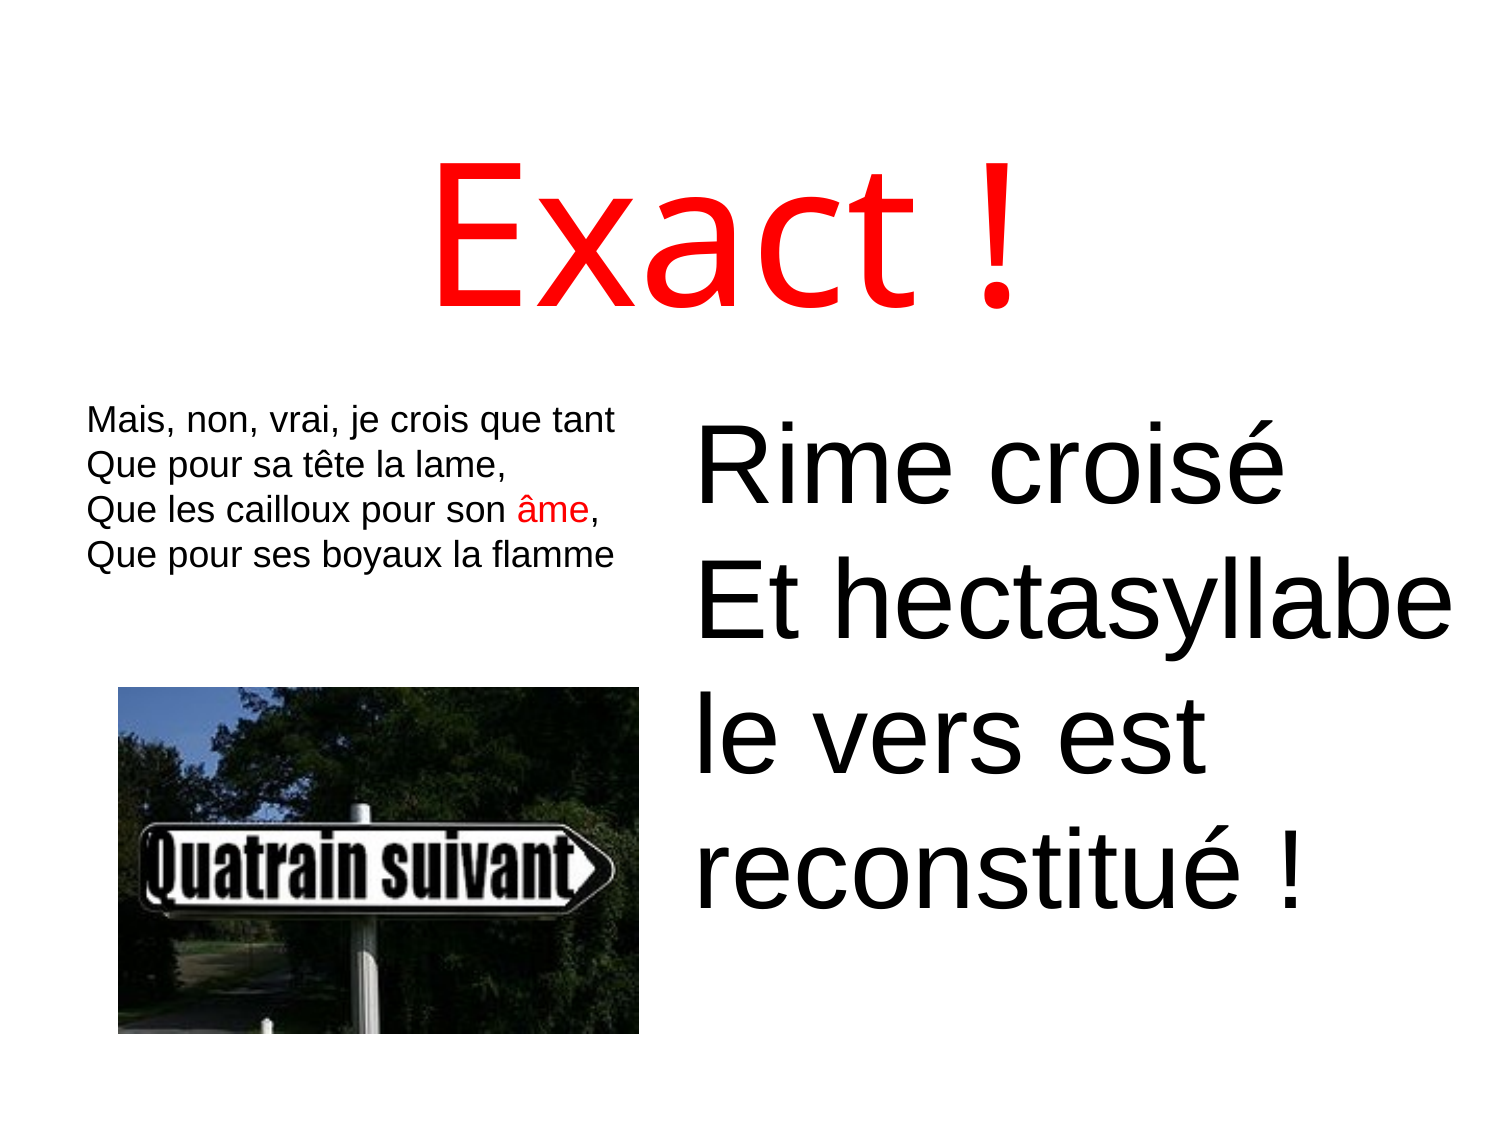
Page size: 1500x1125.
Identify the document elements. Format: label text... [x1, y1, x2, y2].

text_box Rime croisé Et hectasyllabe le vers est reconstitué ! [679, 383, 1477, 939]
text_box Mais, non, vrai, je crois que tant Que pour sa tête la lame, Que les cailloux pour son âme, Que pour ses boyaux la flamme [71, 387, 679, 583]
picture [118, 687, 639, 1034]
text_box Exact ! [29, 99, 1418, 355]
